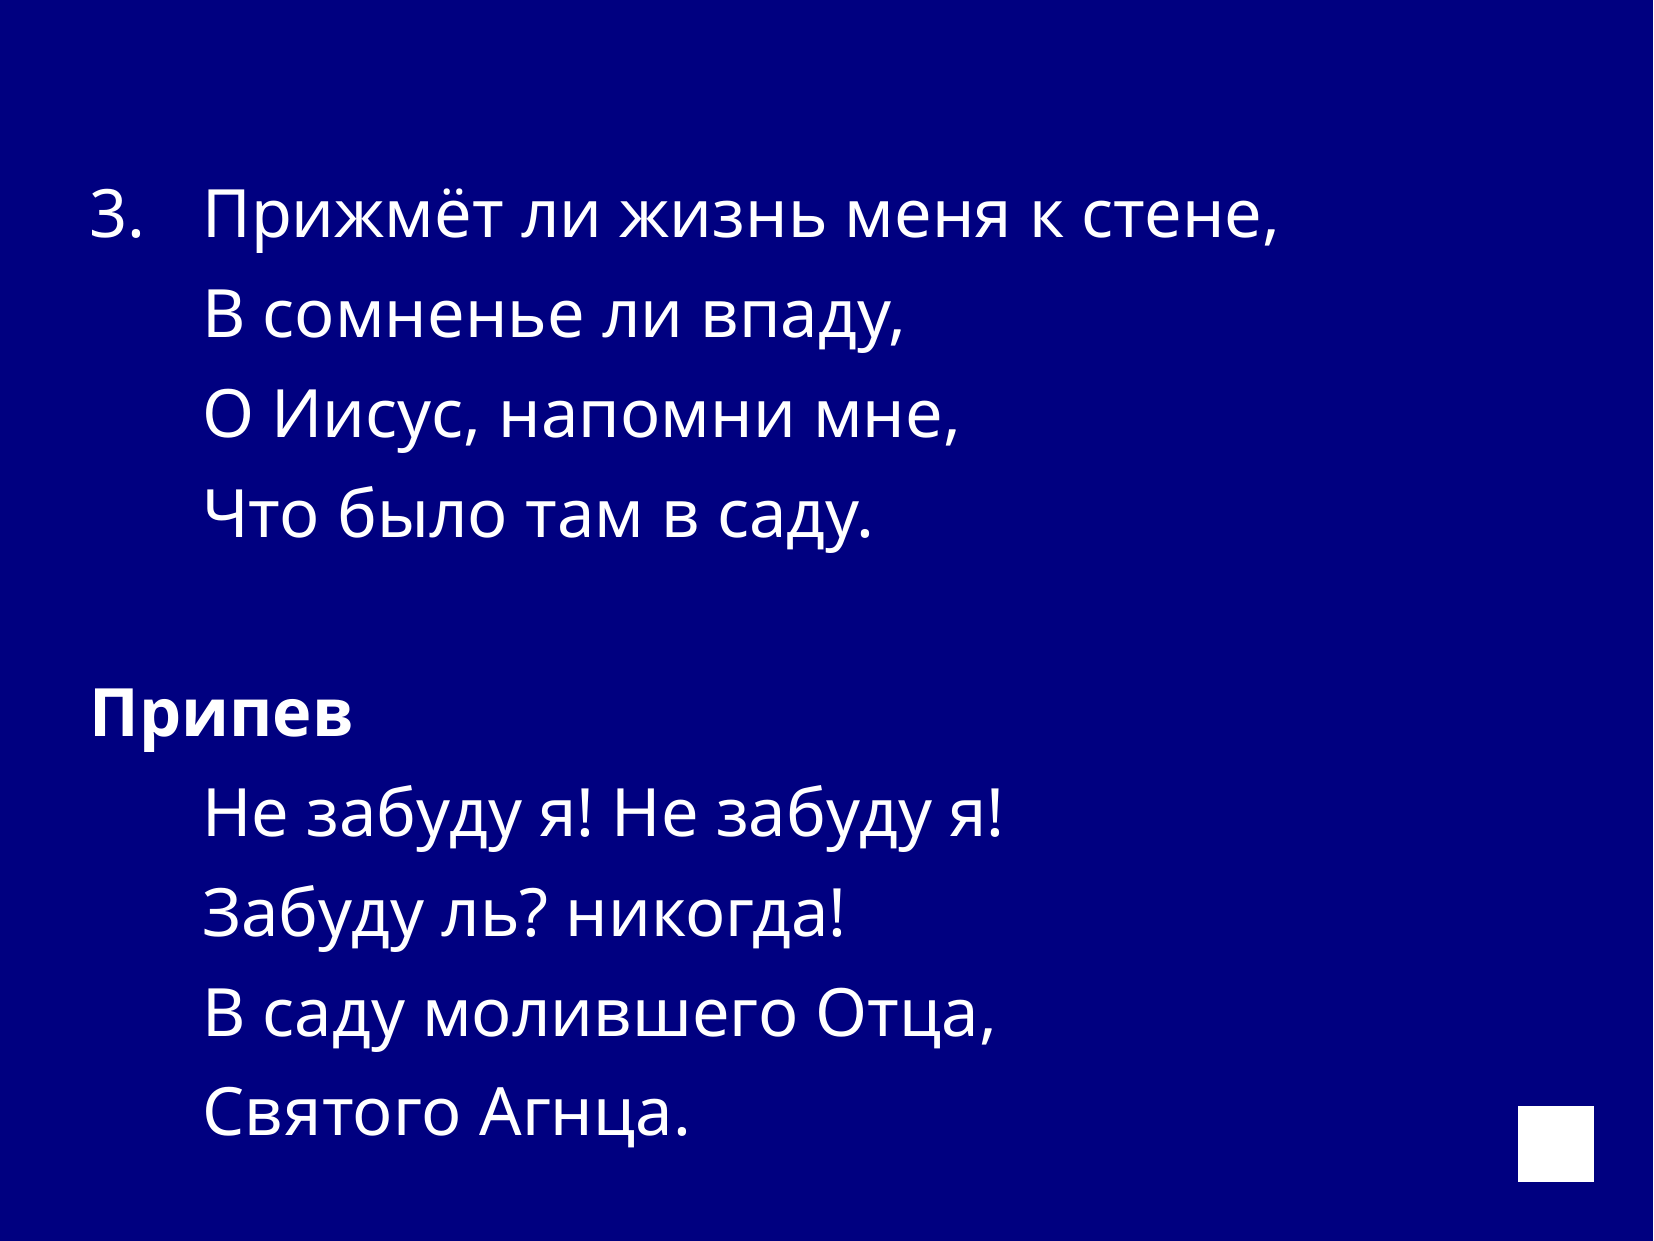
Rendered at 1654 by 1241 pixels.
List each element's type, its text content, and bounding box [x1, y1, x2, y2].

text_box 3. Прижмёт ли жизнь меня к стене, В сомненье ли впаду, О Иисус, напомни мне, Что было там в саду. Припев Не забуду я! Не забуду я! Забуду ль? никогда! В саду молившего Отца, Святого Агнца. [75, 150, 1576, 1163]
text_box [1518, 1106, 1594, 1182]
